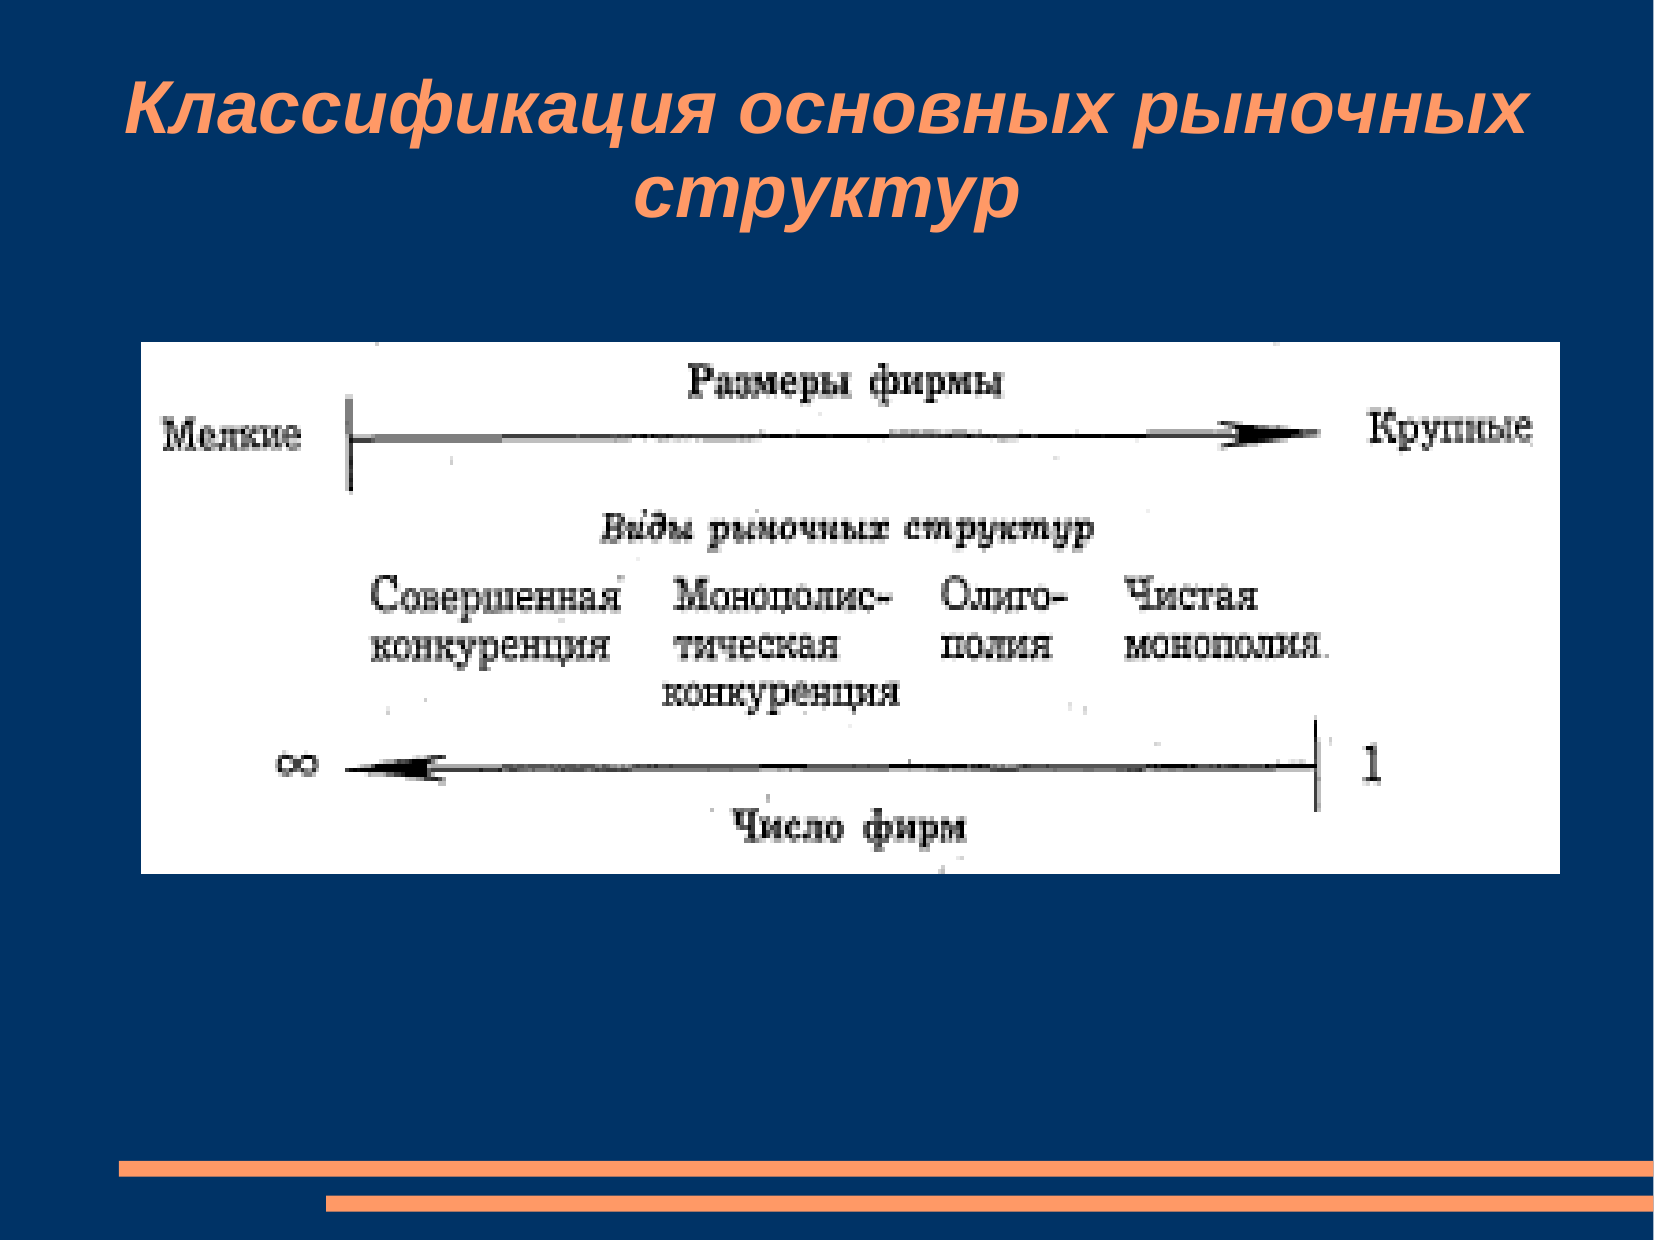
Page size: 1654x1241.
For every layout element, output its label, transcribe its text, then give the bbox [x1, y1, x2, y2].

title Классификация основных рыночных структур [121, 53, 1534, 246]
picture [141, 342, 1560, 875]
